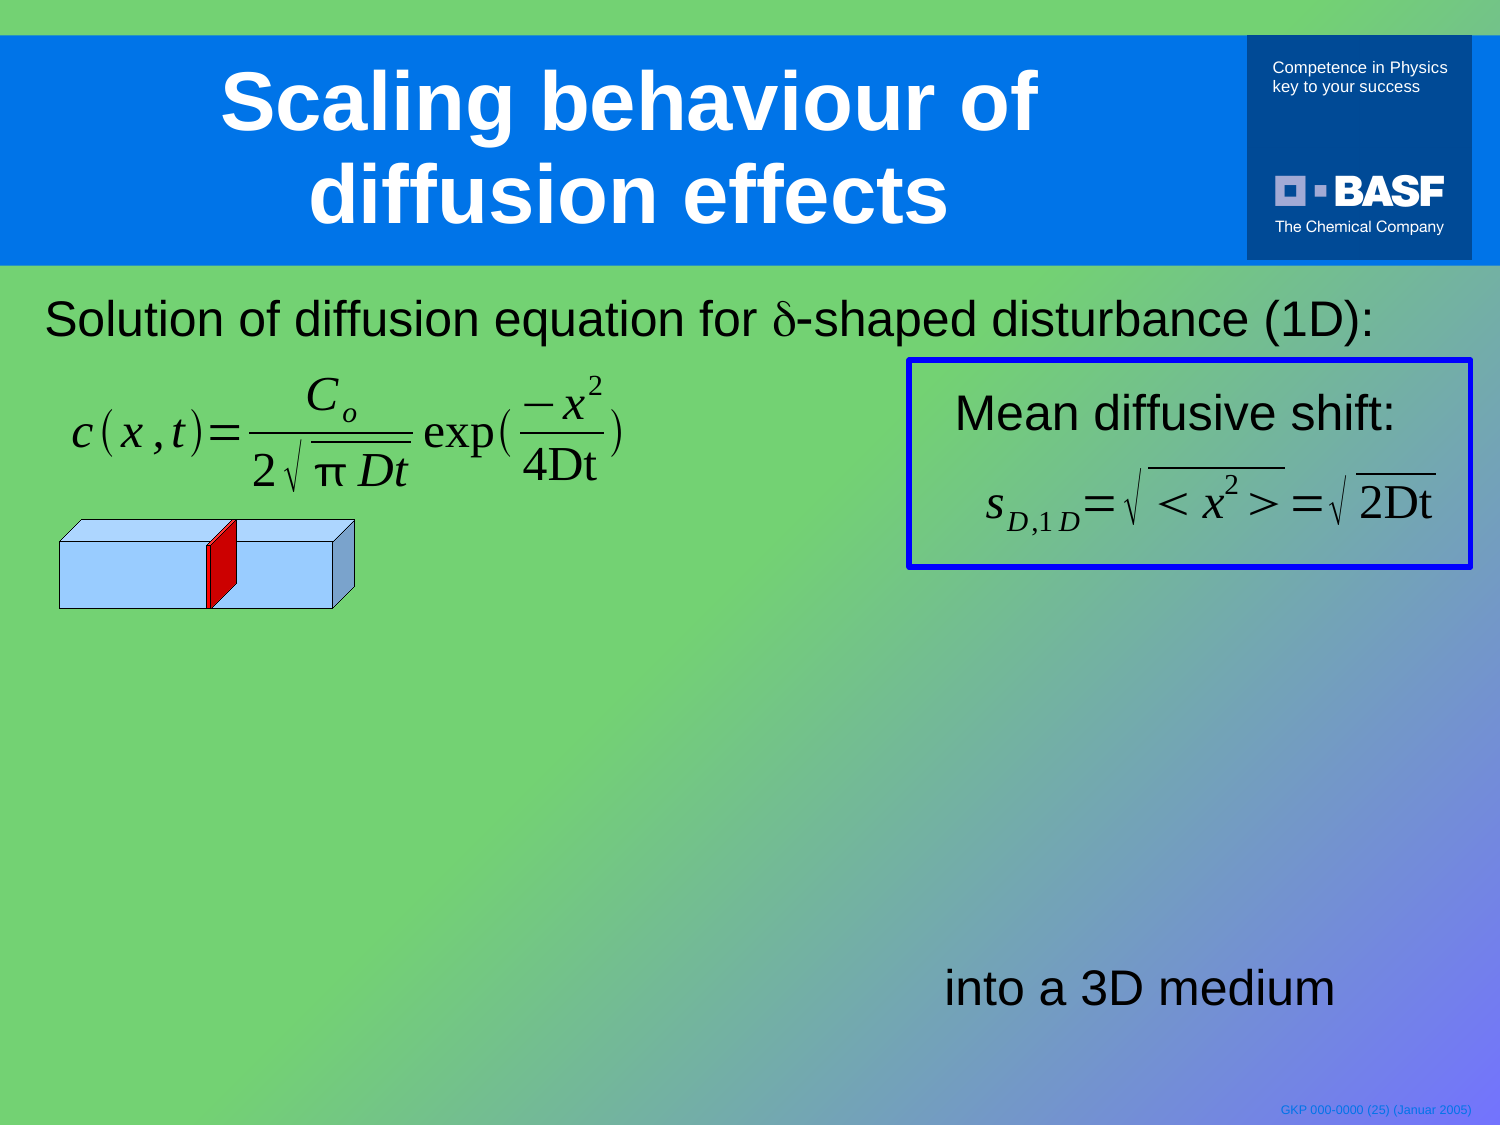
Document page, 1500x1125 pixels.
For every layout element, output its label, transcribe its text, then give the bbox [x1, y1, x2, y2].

picture [1247, 35, 1472, 260]
text_box Solution of diffusion equation for d-shaped disturbance (1D): into a 3D medium [29, 283, 1401, 1085]
text_box Solution of diffusion equation for d-shaped disturbance (1D): into a 3D medium [912, 363, 1401, 564]
text_box Mean diffusive shift: [939, 378, 1412, 449]
chart [970, 464, 1445, 539]
title Scaling behaviour of diffusion effects [27, 54, 1232, 308]
chart [59, 367, 637, 502]
text_box [206, 519, 237, 609]
title Going micro and nano: approaching the apparent dwarf [1438, 1063, 1500, 1125]
